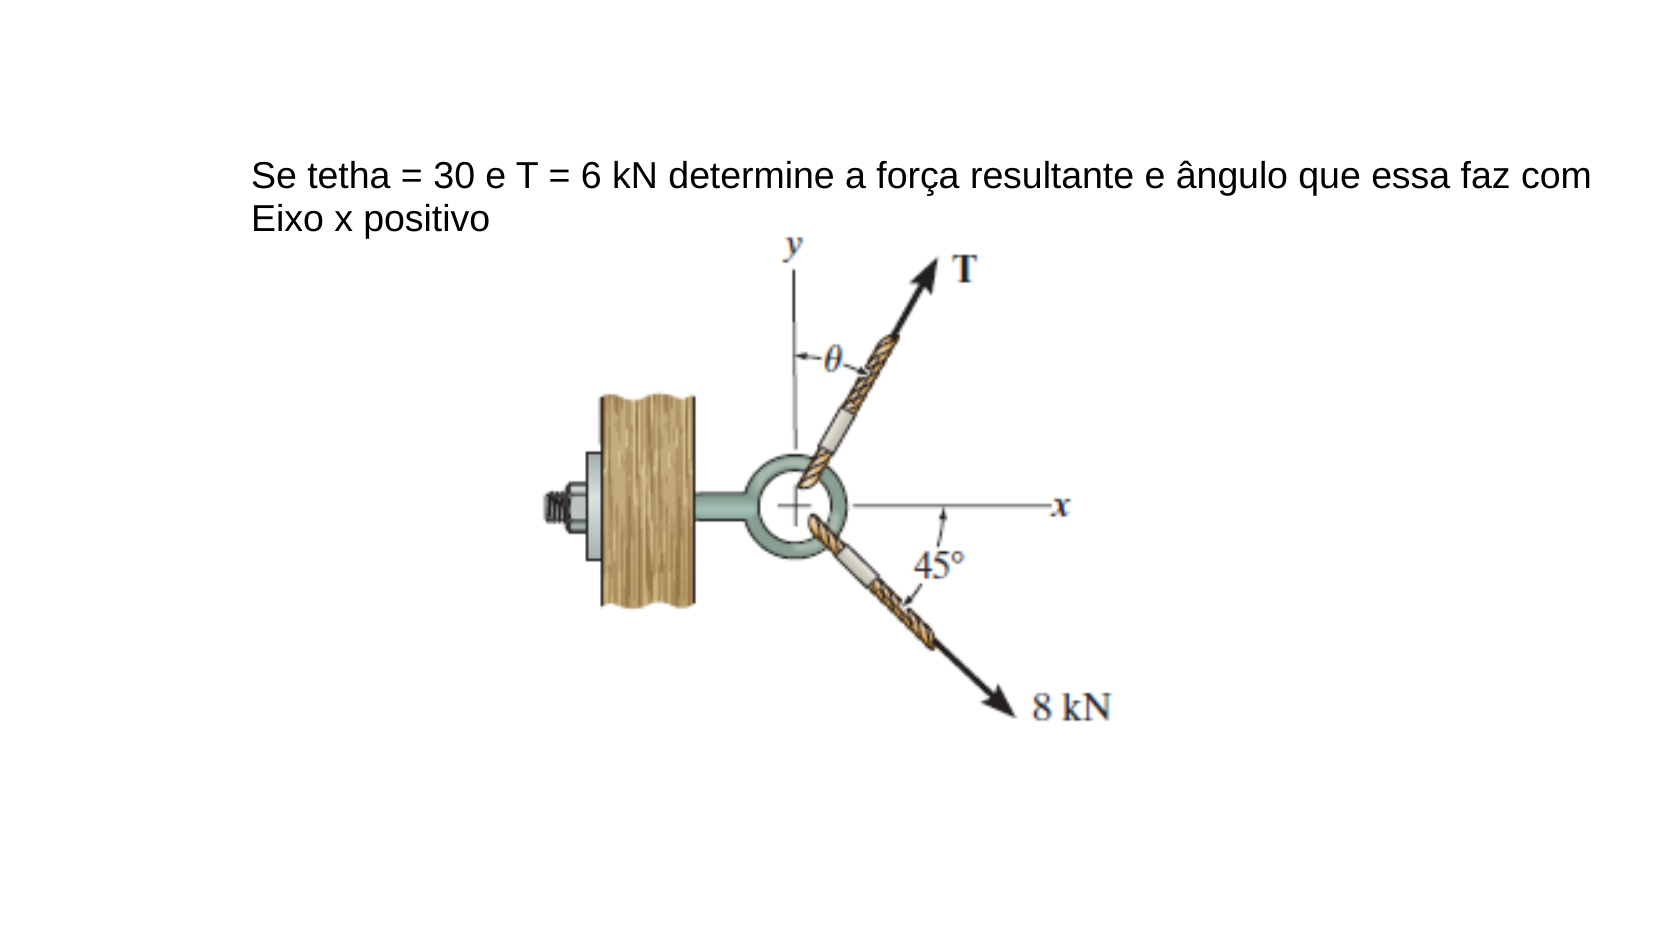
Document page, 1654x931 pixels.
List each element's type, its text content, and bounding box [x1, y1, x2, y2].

text_box Se tetha = 30 e T = 6 kN determine a força resultante e ângulo que essa faz com Eixo x positivo [236, 147, 1618, 247]
picture [442, 247, 1182, 786]
